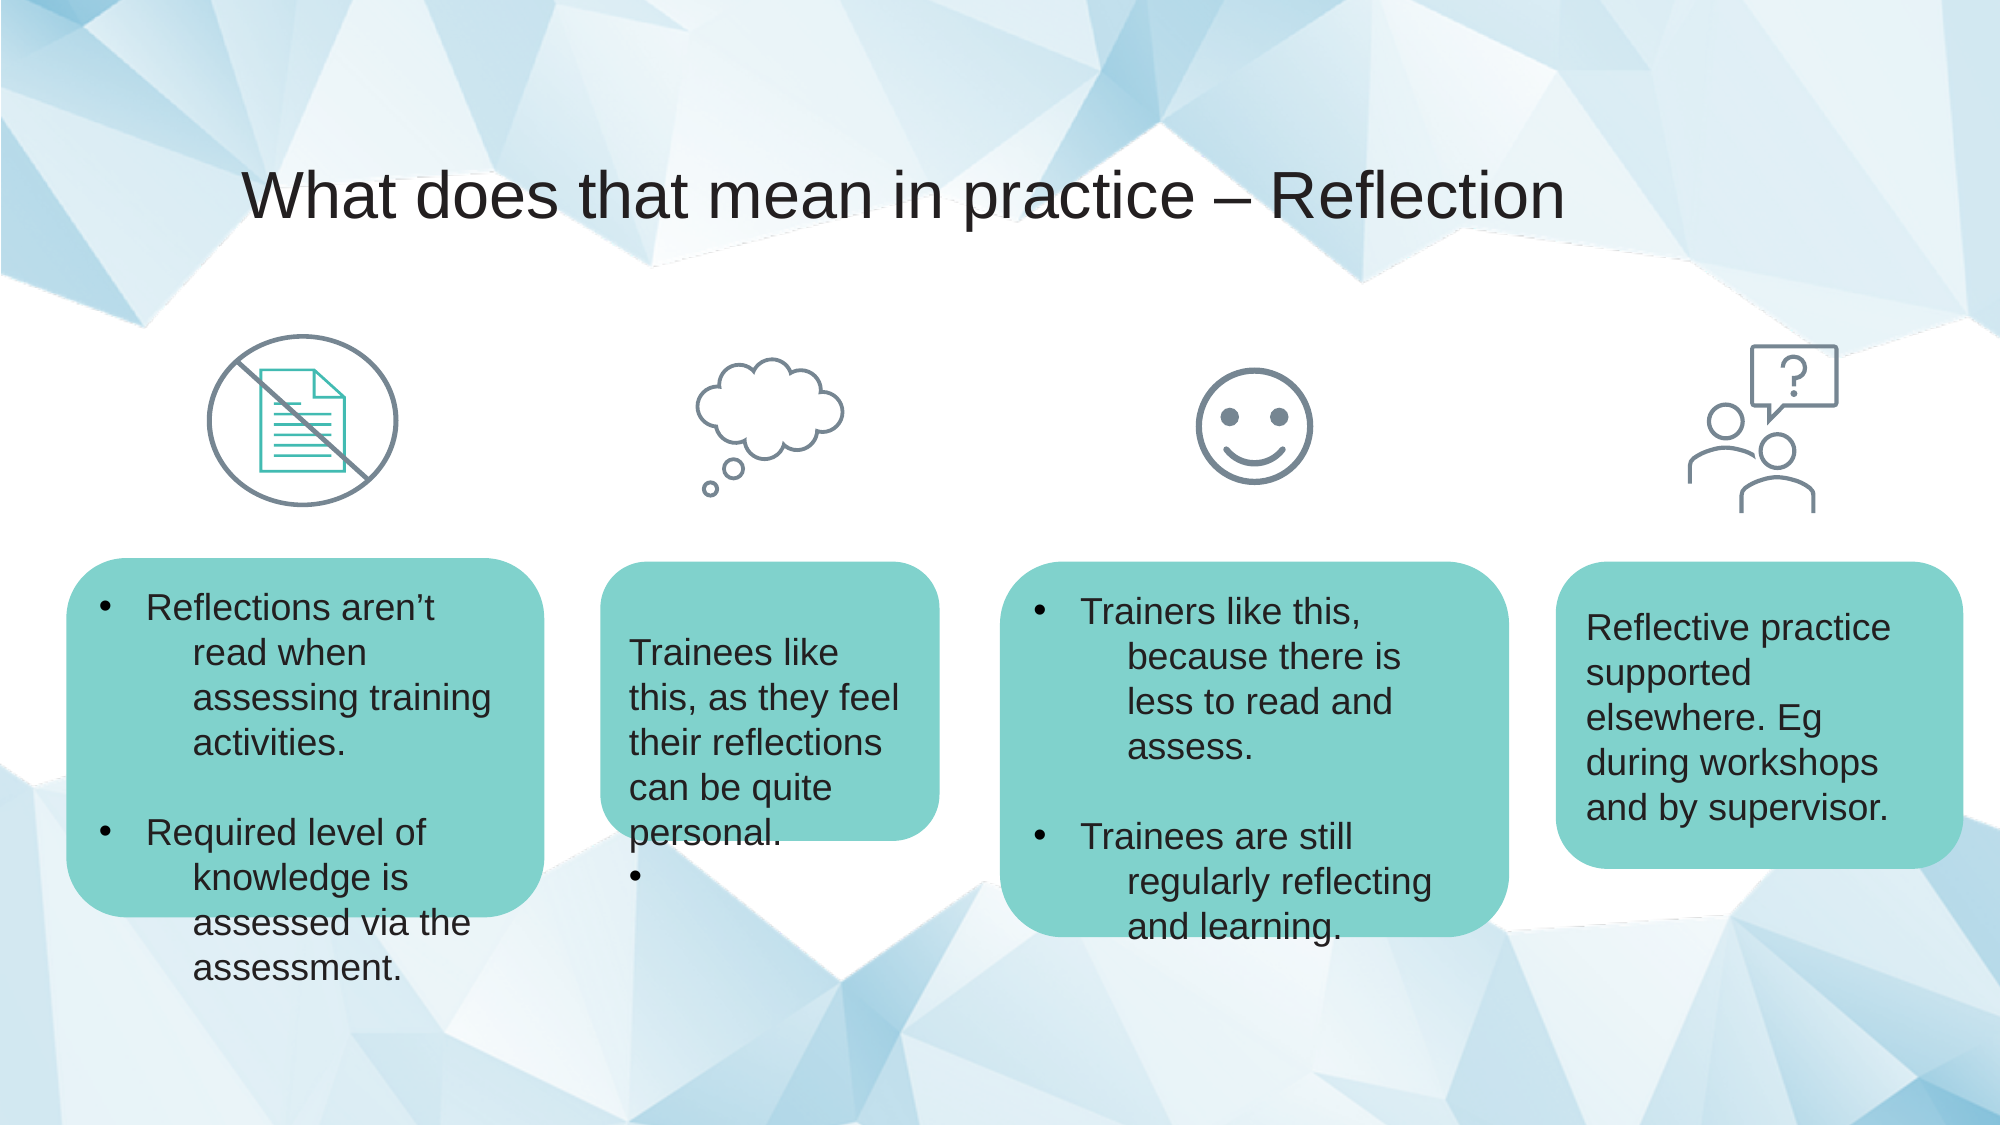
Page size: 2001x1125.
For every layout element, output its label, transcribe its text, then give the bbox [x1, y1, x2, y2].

text_box Trainers like this, because there is less to read and assess. Trainees are still regularly reflecting and learning. [999, 561, 1510, 938]
picture [455, 918, 466, 923]
picture [197, 925, 207, 933]
picture [334, 918, 344, 933]
picture [0, 745, 2000, 1125]
text_box Trainees like this, as they feel their reflections can be quite personal. [600, 561, 940, 841]
picture [0, 0, 2000, 532]
picture [255, 918, 266, 923]
picture [314, 918, 325, 923]
picture [366, 918, 375, 932]
picture [393, 925, 403, 933]
text_box Reflective practice supported elsewhere. Eg during workshops and by supervisor. [1555, 561, 1964, 869]
title What does that mean in practice – Reflection [226, 153, 1952, 242]
text_box Reflections aren’t read when assessing training activities. Required level of knowledge is assessed via the assessment. [66, 558, 545, 918]
